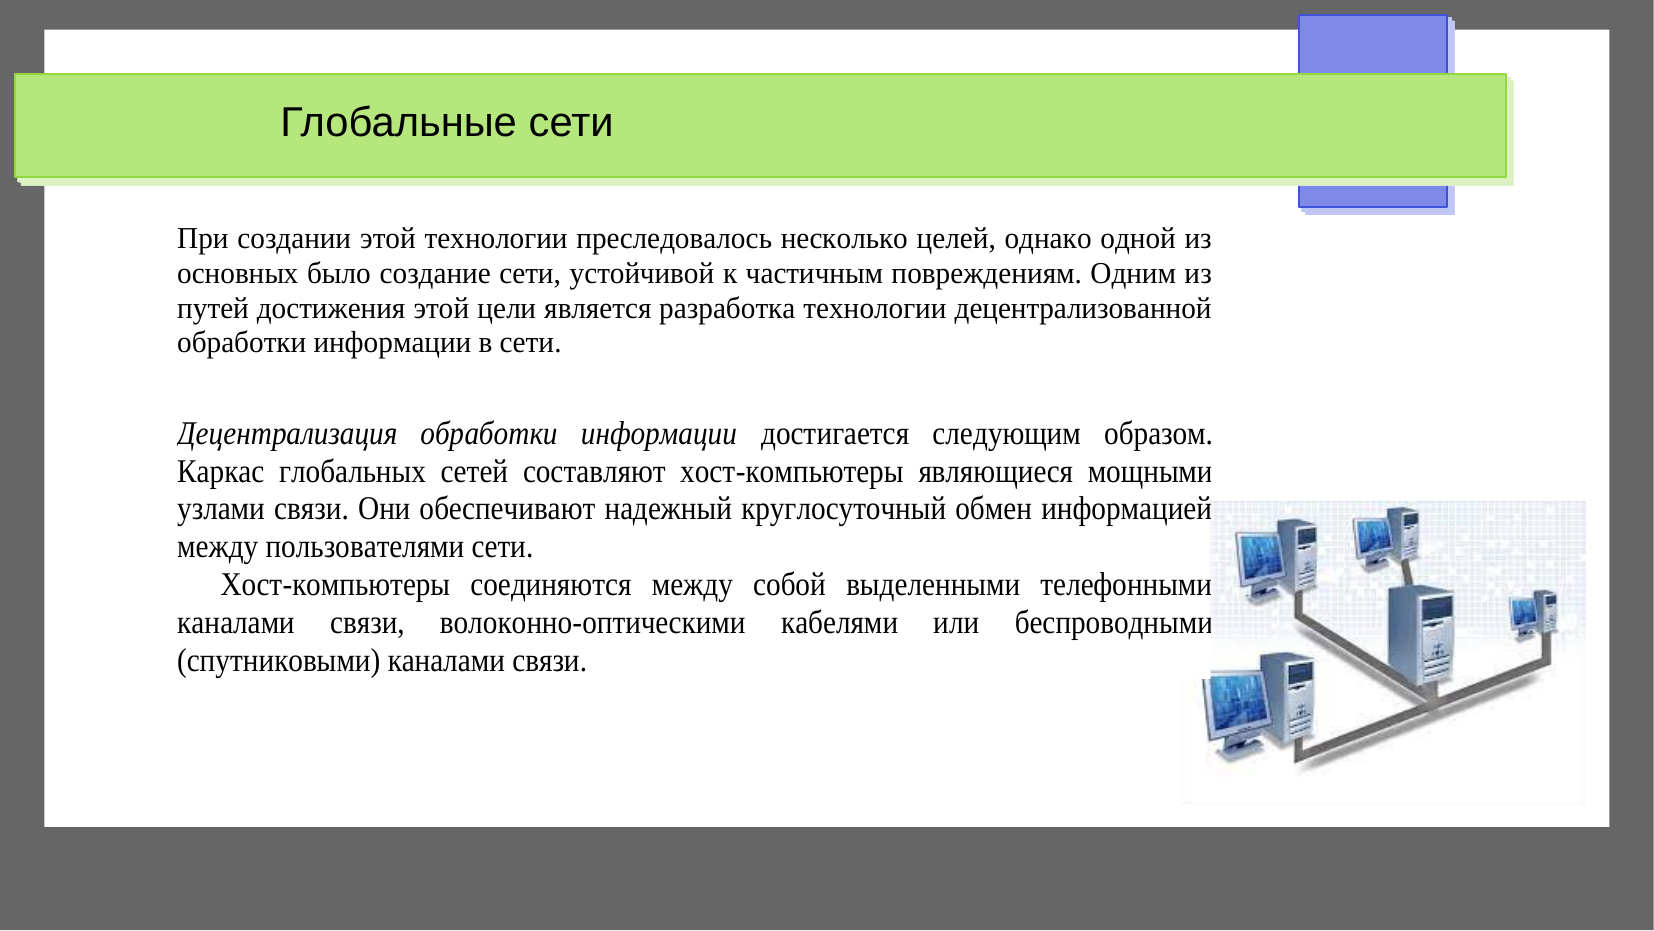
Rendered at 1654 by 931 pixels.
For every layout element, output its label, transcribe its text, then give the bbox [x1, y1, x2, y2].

picture [177, 220, 1211, 360]
picture [177, 413, 1586, 806]
text_box Глобальные сети [265, 90, 768, 148]
